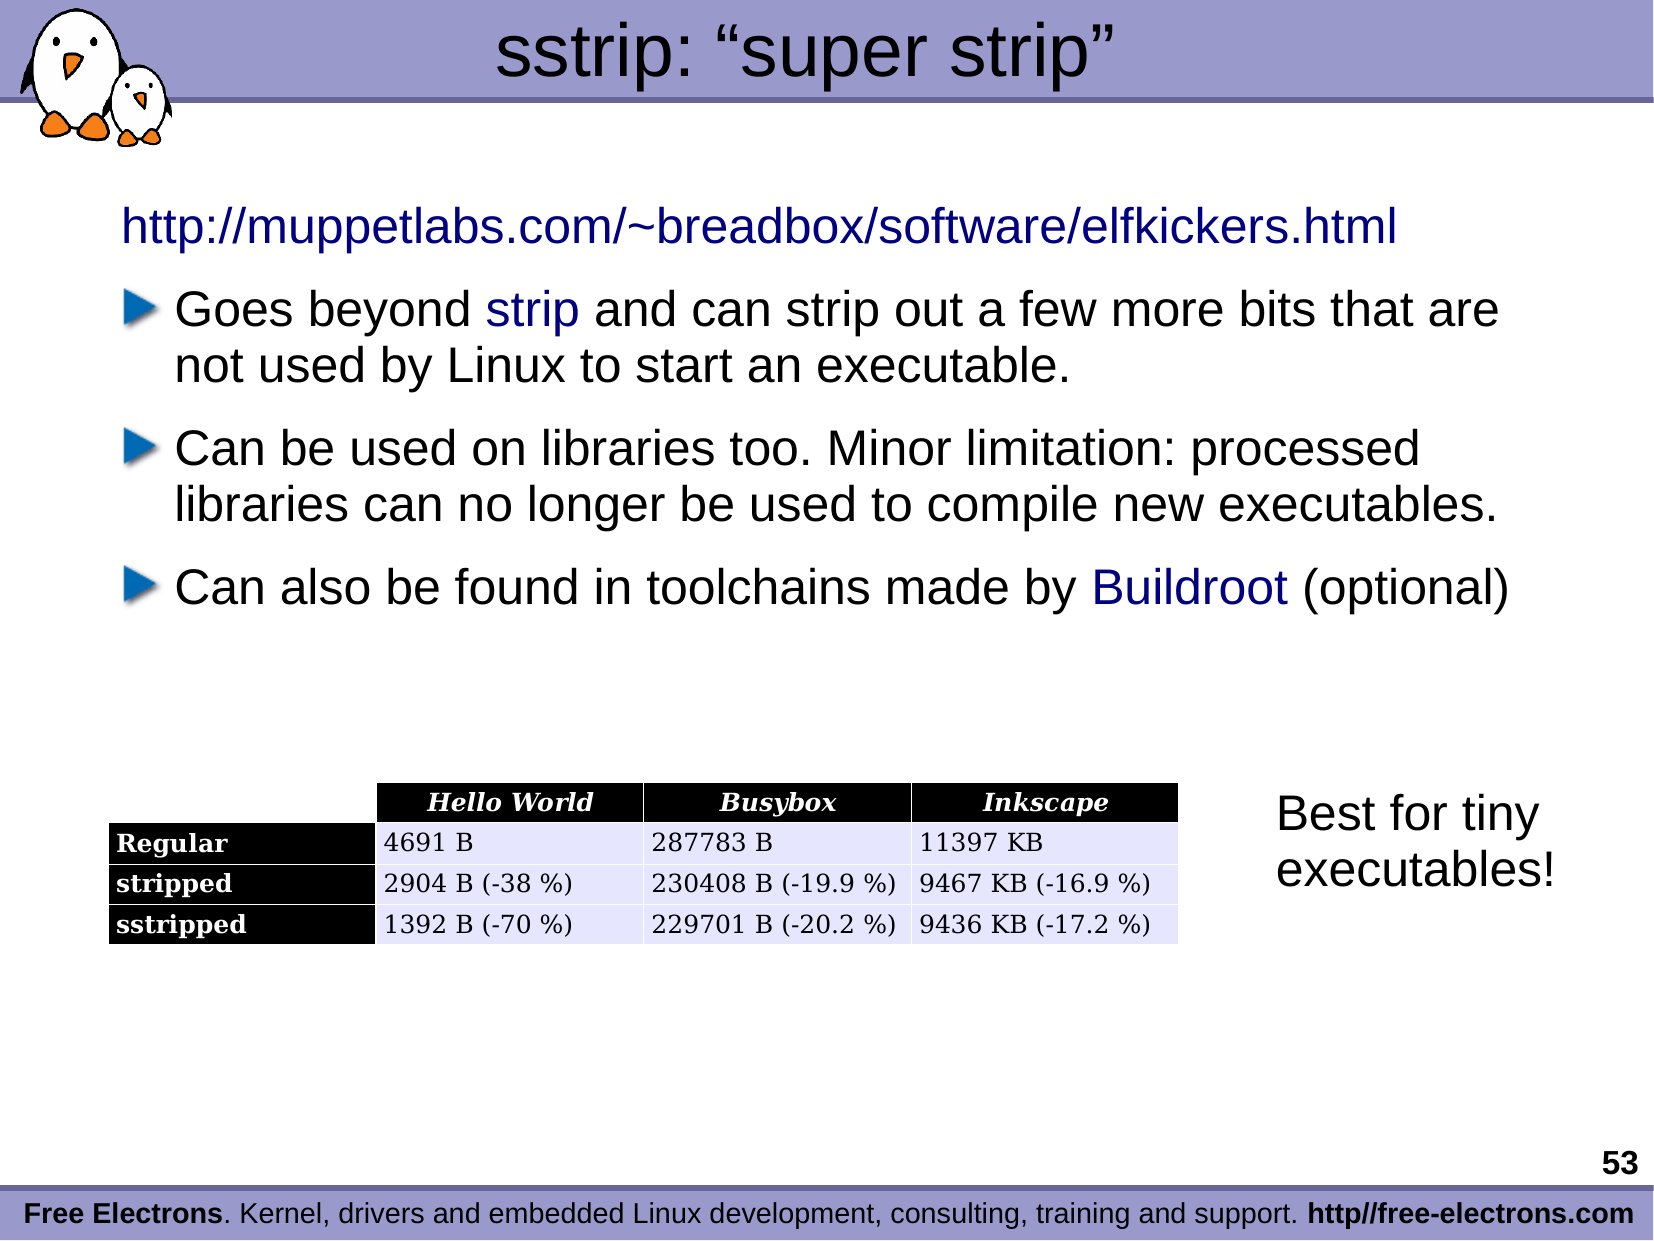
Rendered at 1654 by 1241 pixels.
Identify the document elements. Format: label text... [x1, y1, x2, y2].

picture [20, 8, 172, 147]
chart [108, 782, 1180, 1048]
list http://muppetlabs.com/~breadbox/software/elfkickers.html Goes beyond strip and can strip out a few more bits that are not used by Linux to start an executable. Can be used on libraries too. Minor limitation: processed libraries can no longer be used to compile new executables. Can also be found in toolchains made by Buildroot (optional) [103, 198, 1516, 724]
text_box Best for tiny executables! [1275, 784, 1557, 910]
title sstrip: “super strip” [60, 0, 1551, 100]
